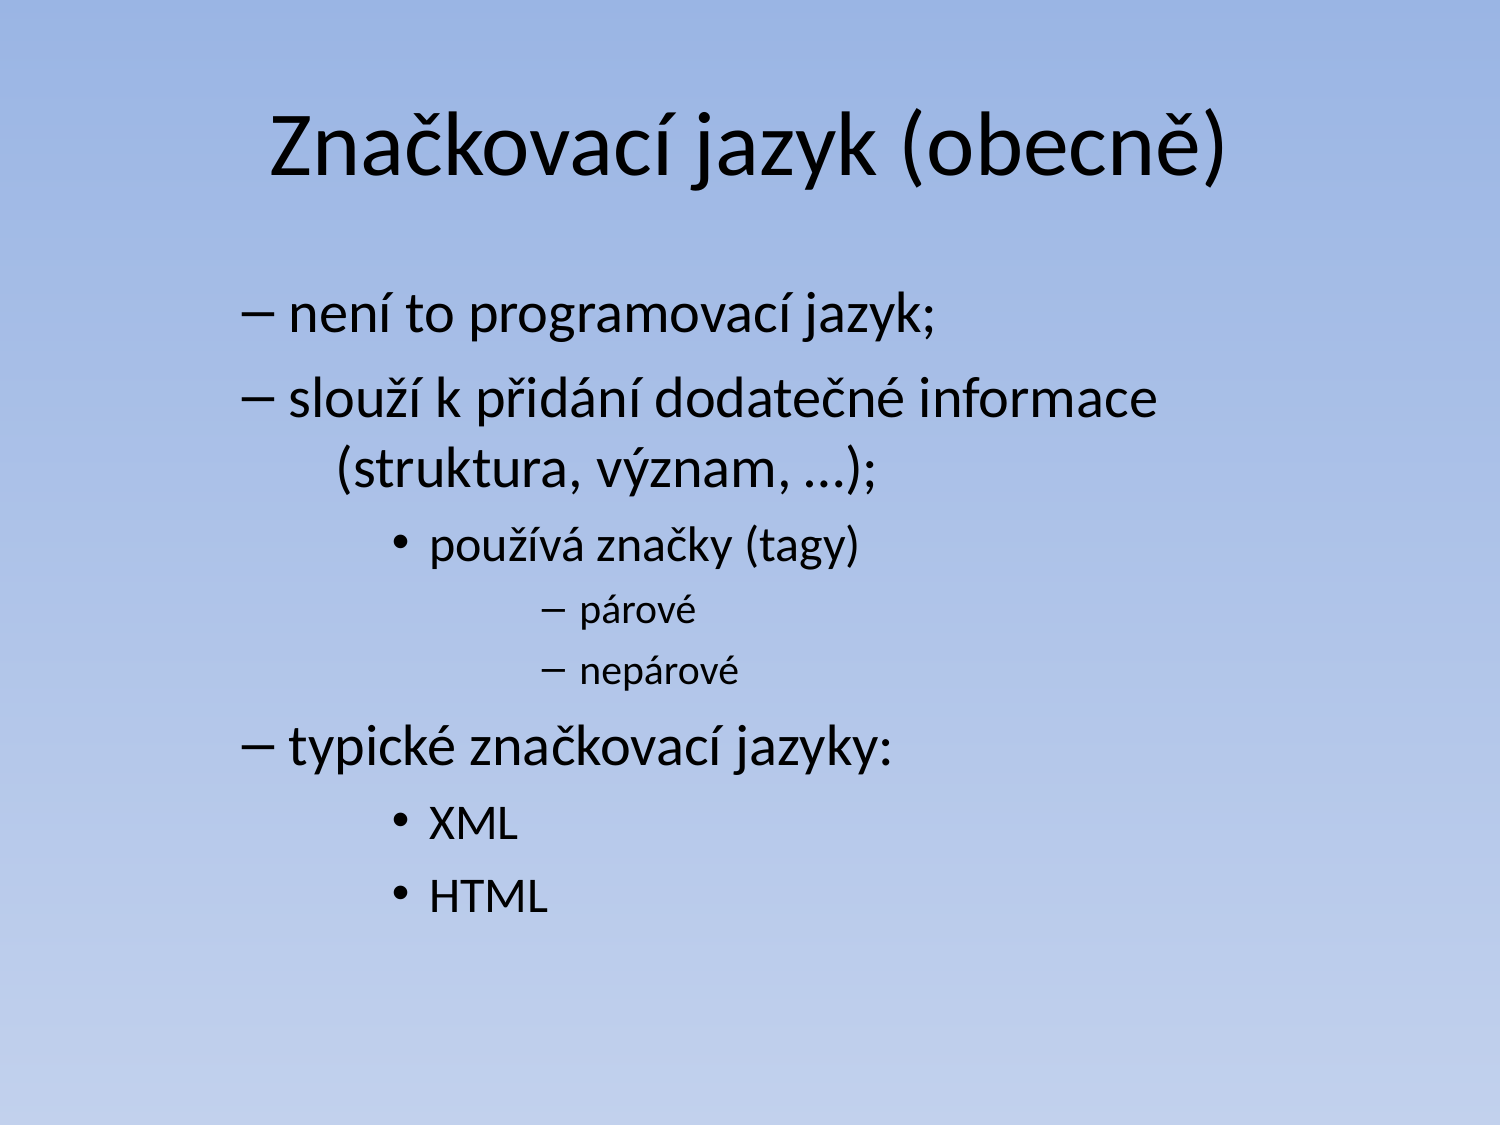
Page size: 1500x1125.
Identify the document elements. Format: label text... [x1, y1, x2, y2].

title Značkovací jazyk (obecně) [75, 45, 1426, 233]
list není to programovací jazyk; slouží k přidání dodatečné informace (struktura, význam, …); používá značky (tagy) párové nepárové typické značkovací jazyky: XML HTML [76, 267, 1427, 1010]
